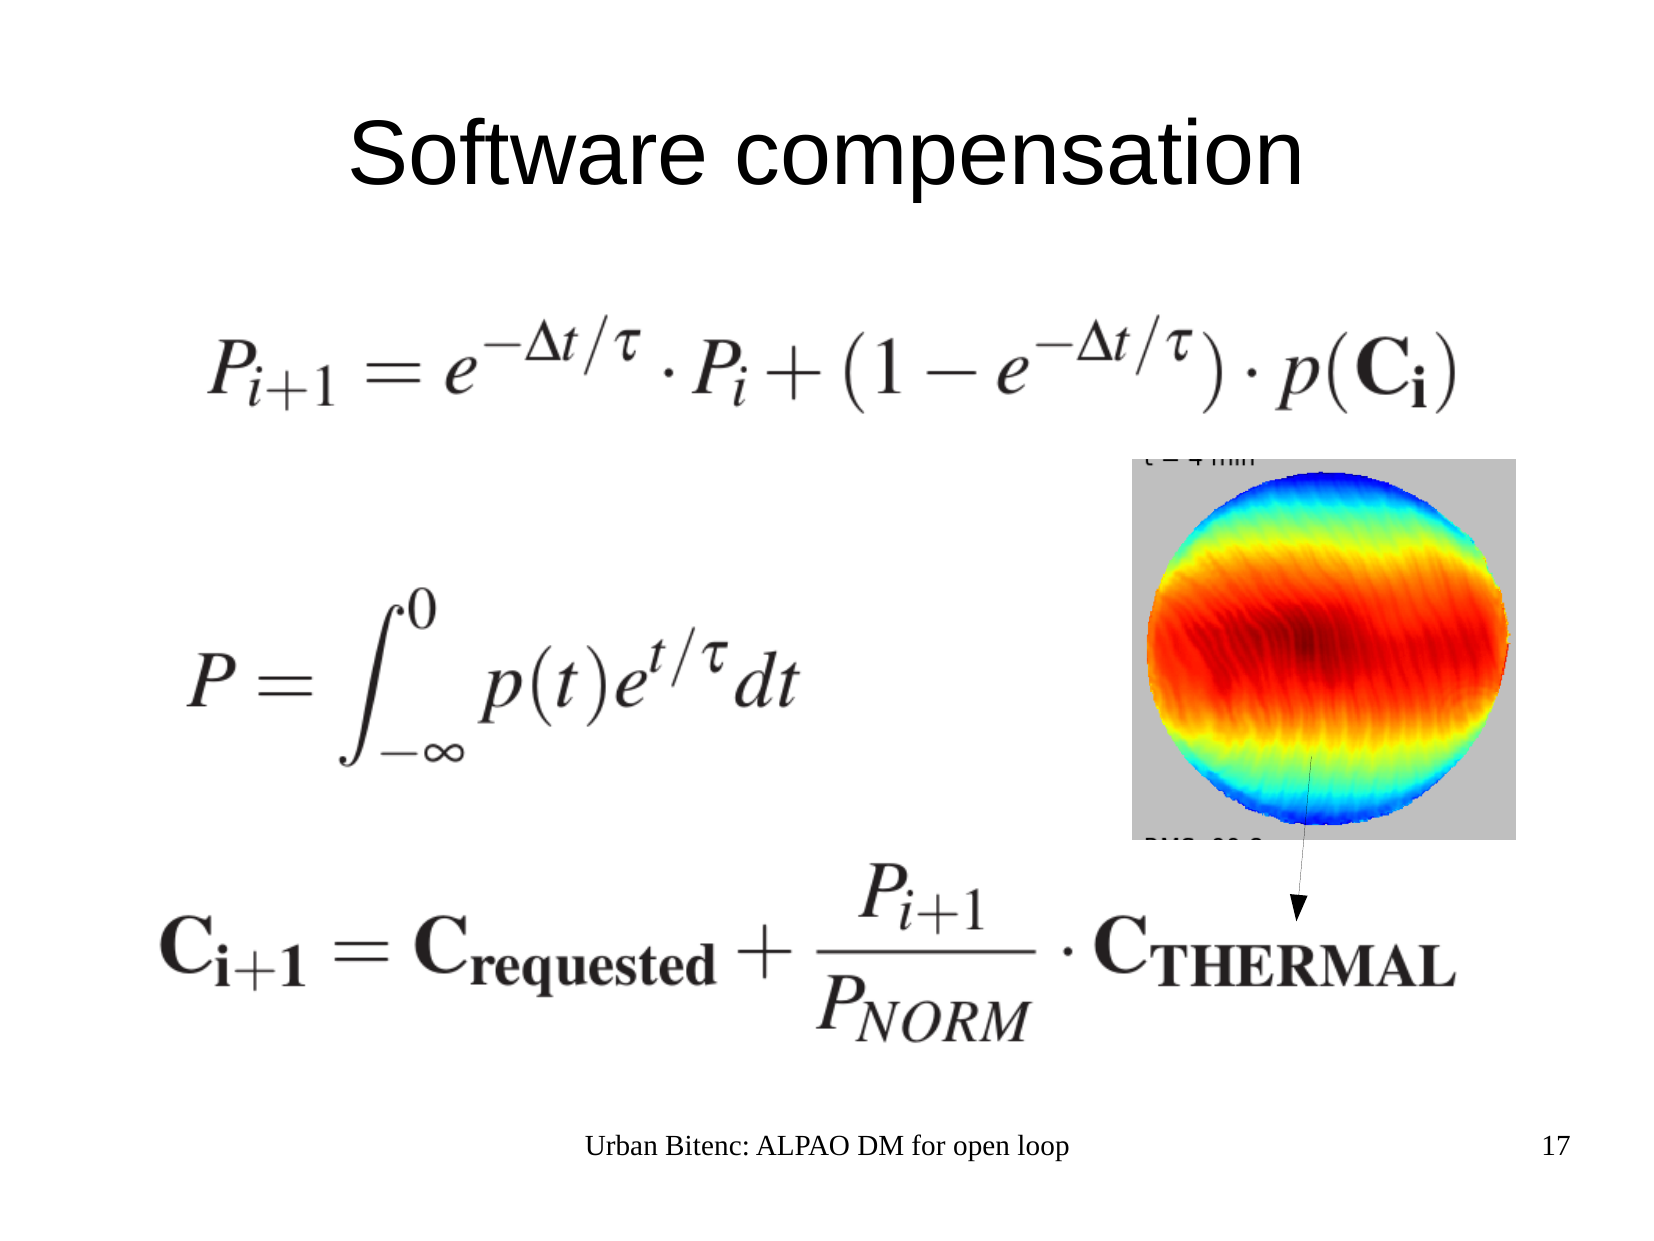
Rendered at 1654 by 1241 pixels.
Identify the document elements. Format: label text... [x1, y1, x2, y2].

picture [165, 569, 814, 781]
title Software compensation [82, 49, 1571, 257]
picture [1132, 459, 1516, 841]
picture [135, 854, 1471, 1073]
picture [195, 299, 1466, 440]
